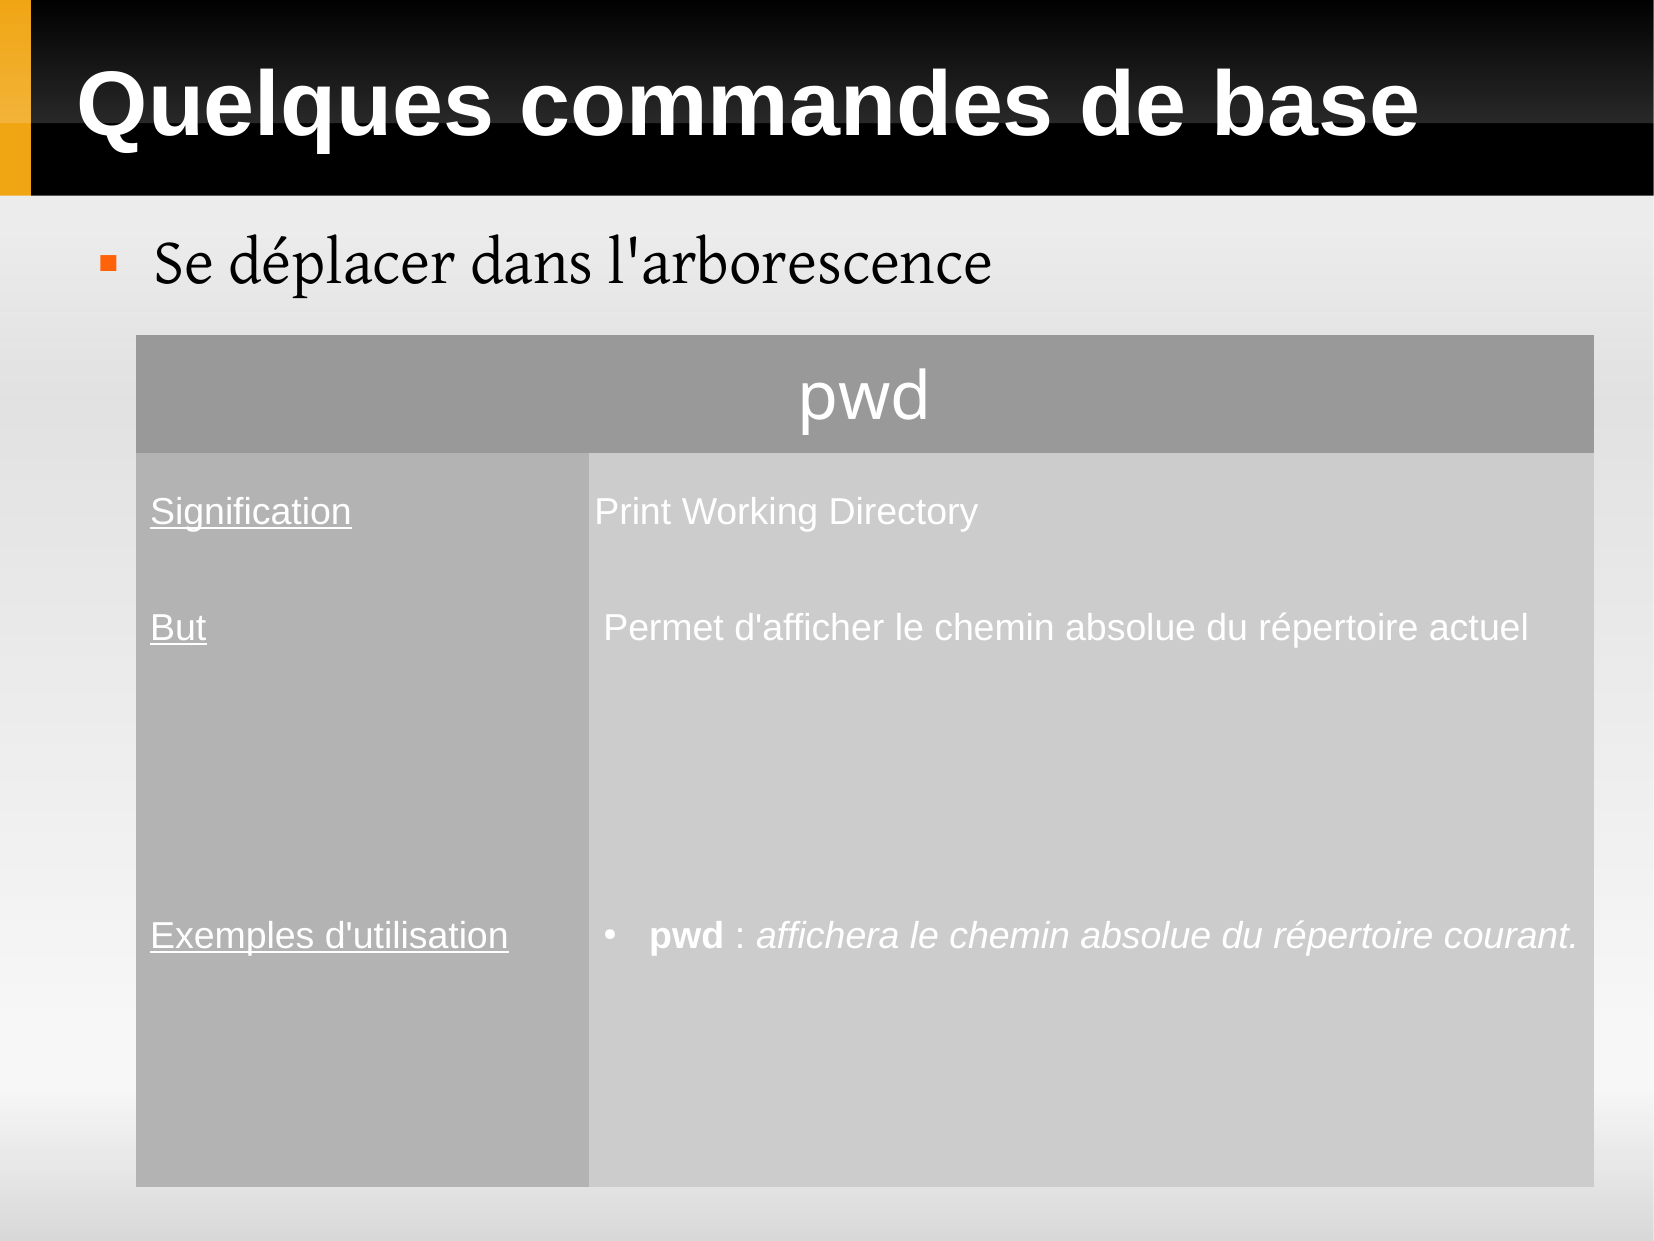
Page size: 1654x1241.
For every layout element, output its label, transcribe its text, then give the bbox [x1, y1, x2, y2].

table_cell pwd : affichera le chemin absolue du répertoire courant. [589, 684, 1594, 1187]
list Se déplacer dans l'arborescence [82, 226, 1571, 1241]
table_cell Signification [136, 453, 589, 571]
table_cell Permet d'afficher le chemin absolue du répertoire actuel [589, 571, 1594, 684]
table_header pwd [136, 335, 1594, 453]
table_cell Exemples d'utilisation [136, 684, 589, 1187]
picture [0, 0, 1654, 1241]
title Quelques commandes de base [76, 0, 1565, 208]
table_cell But [136, 571, 589, 684]
table_cell Print Working Directory [589, 453, 1594, 571]
